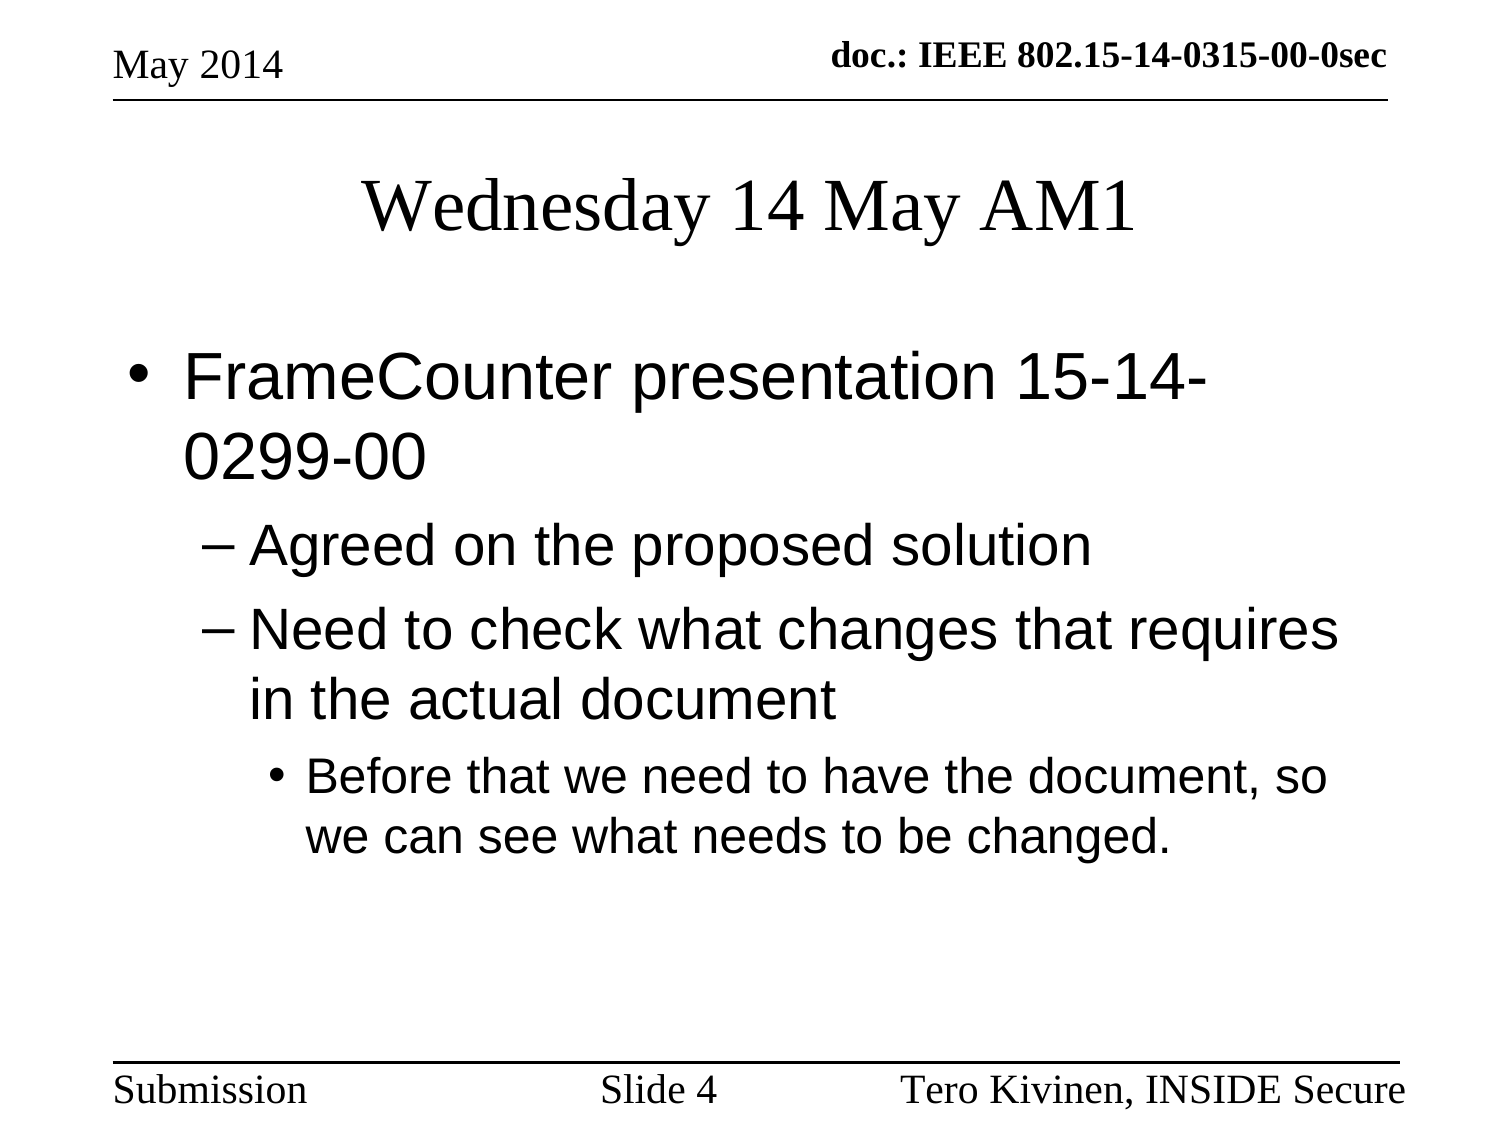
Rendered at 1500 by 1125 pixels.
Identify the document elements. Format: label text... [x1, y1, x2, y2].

list FrameCounter presentation 15-14-0299-00 Agreed on the proposed solution Need to check what changes that requires in the actual document Before that we need to have the document, so we can see what needs to be changed. [112, 324, 1388, 978]
title Wednesday 14 May AM1 [112, 112, 1388, 288]
